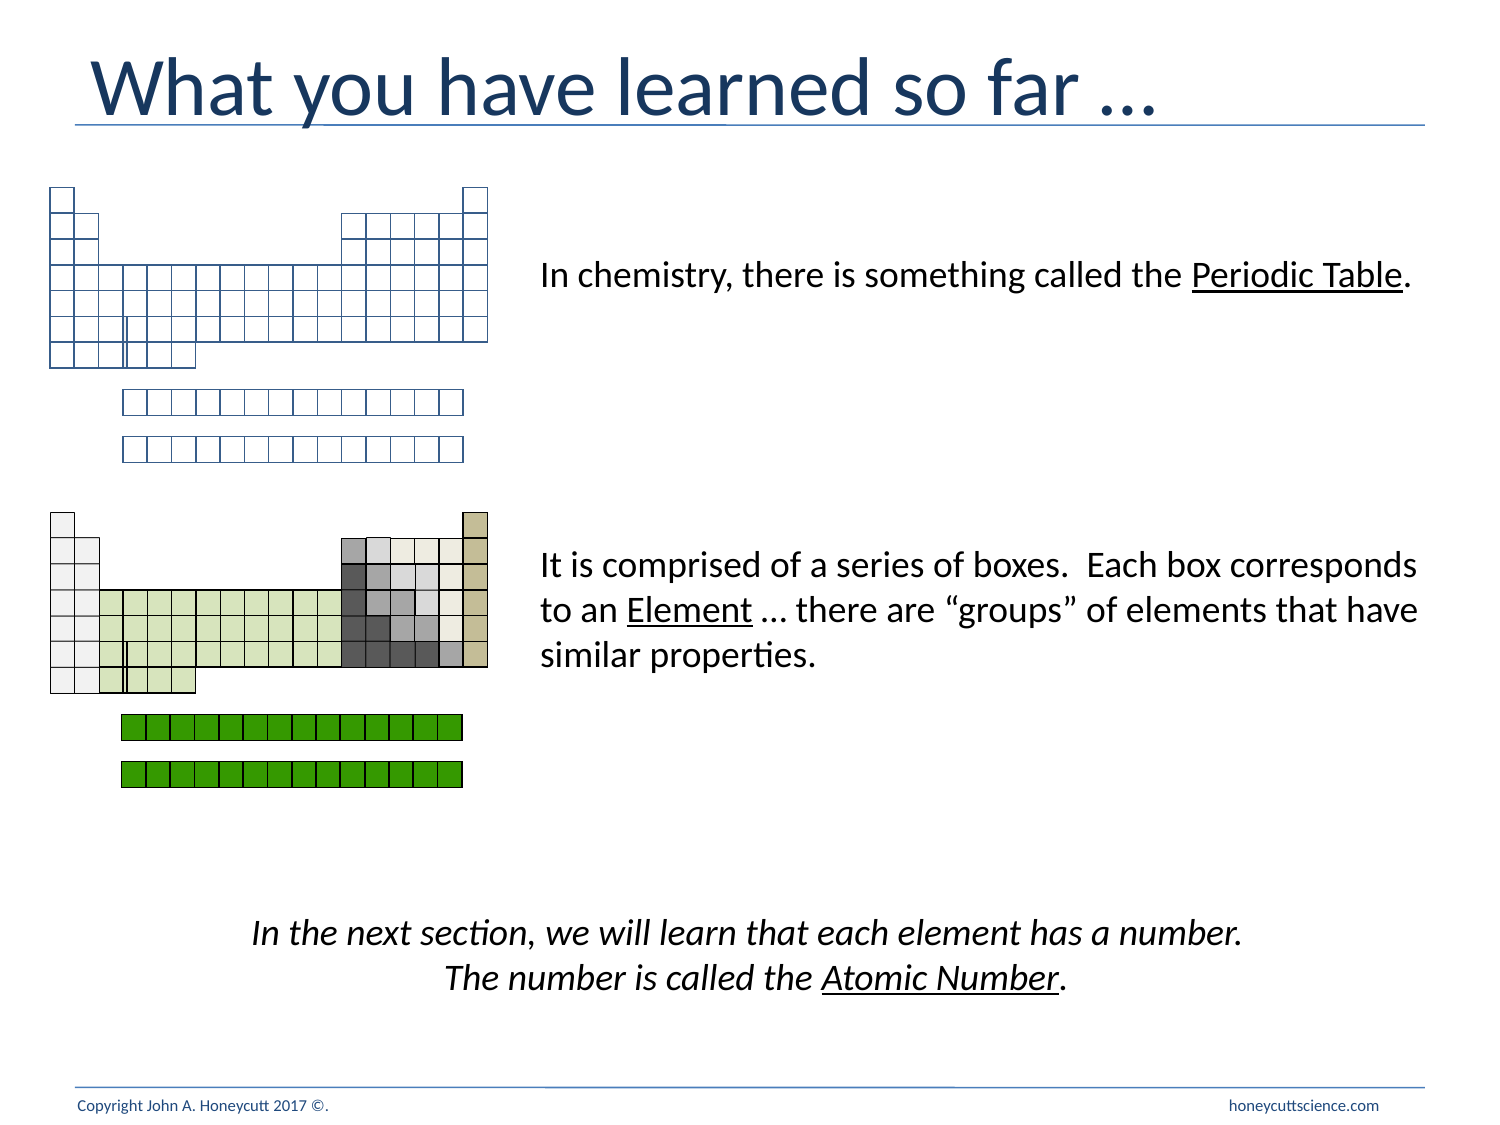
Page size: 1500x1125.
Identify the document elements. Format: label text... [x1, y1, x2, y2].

text_box [101, 589, 340, 693]
text_box [341, 512, 488, 668]
title What you have learned so far … [75, 45, 1425, 121]
text_box In chemistry, there is something called the Periodic Table. [524, 242, 1438, 304]
text_box [122, 316, 128, 368]
text_box In the next section, we will learn that each element has a number. The number is called the Atomic Number. [24, 900, 1488, 1006]
picture [49, 511, 101, 695]
picture [391, 565, 439, 615]
text_box It is comprised of a series of boxes. Each box corresponds to an Element … there are “groups” of elements that have similar properties. [524, 532, 1438, 684]
picture [340, 562, 441, 669]
picture [365, 536, 441, 564]
text_box [121, 761, 462, 788]
text_box [121, 714, 462, 741]
